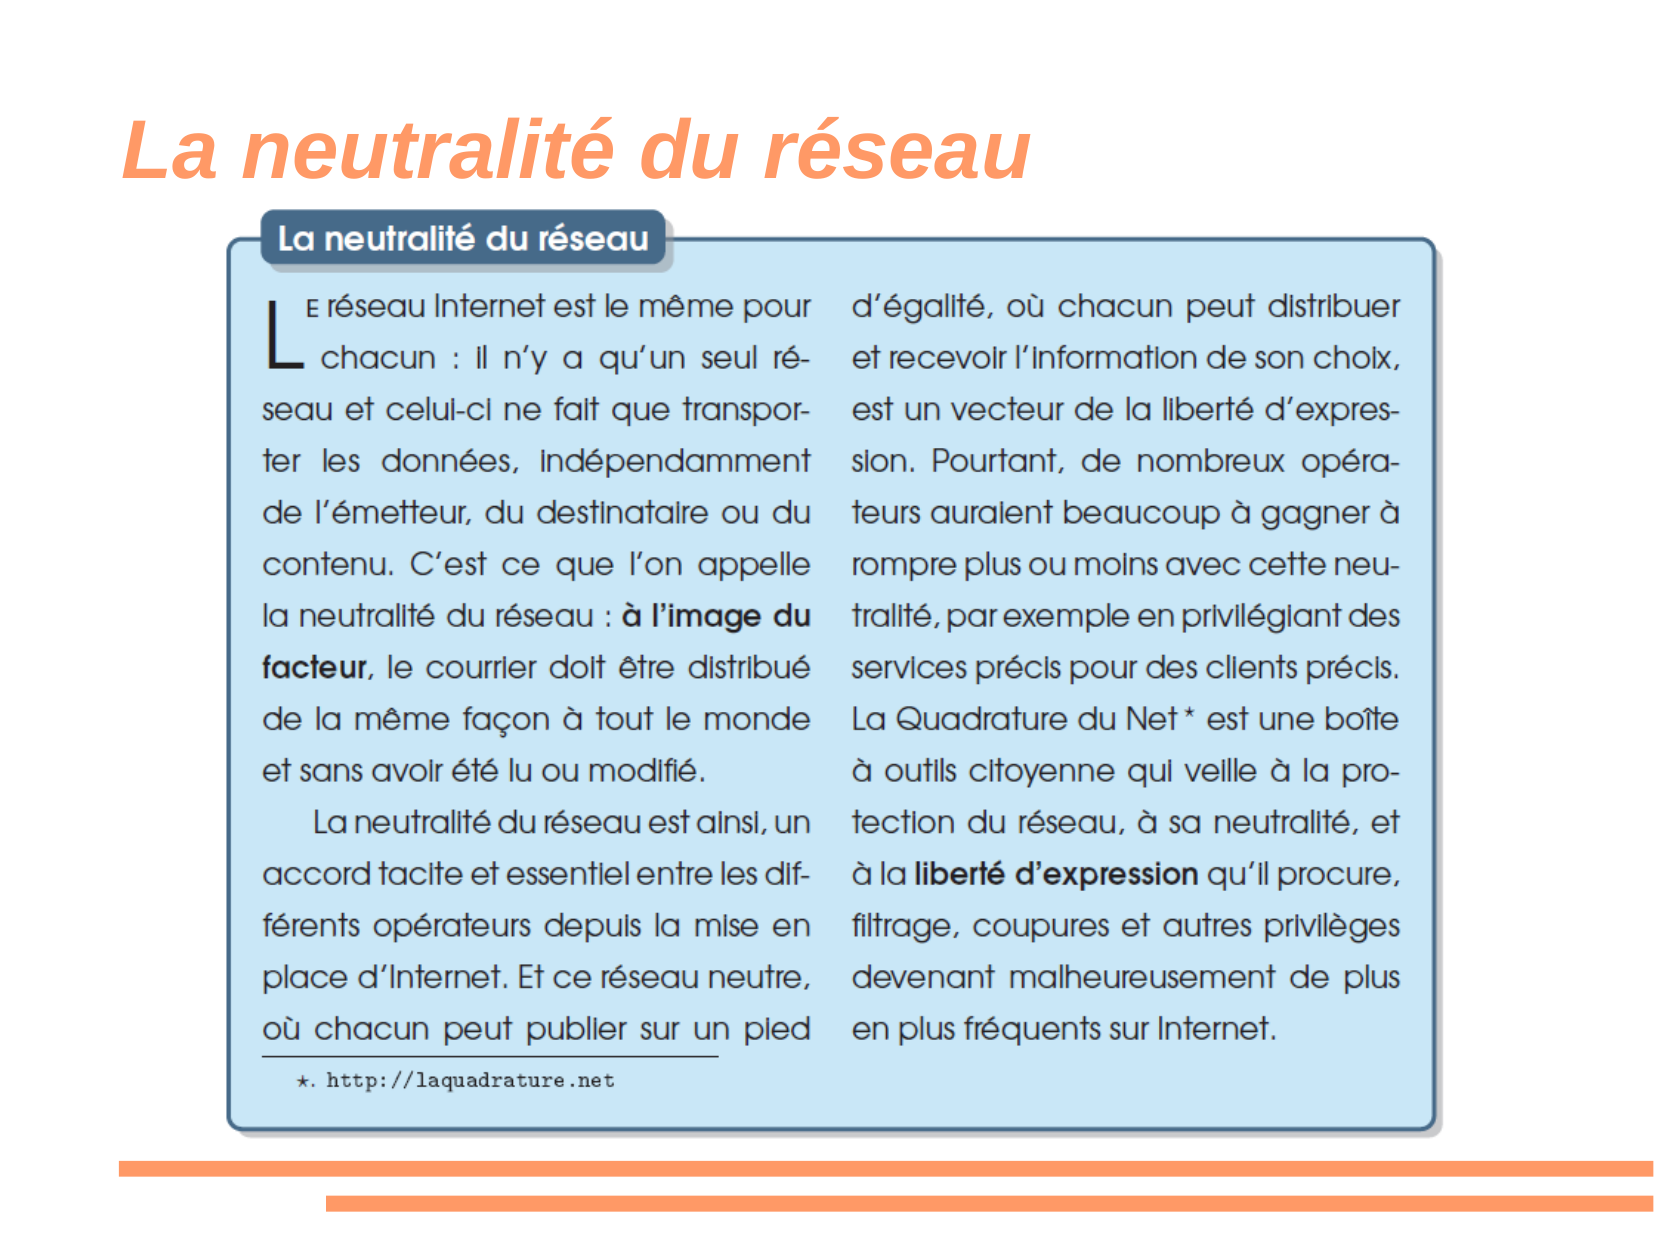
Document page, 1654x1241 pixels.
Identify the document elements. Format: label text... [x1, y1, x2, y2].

picture [206, 183, 1464, 1152]
title La neutralité du réseau [121, 46, 1534, 254]
